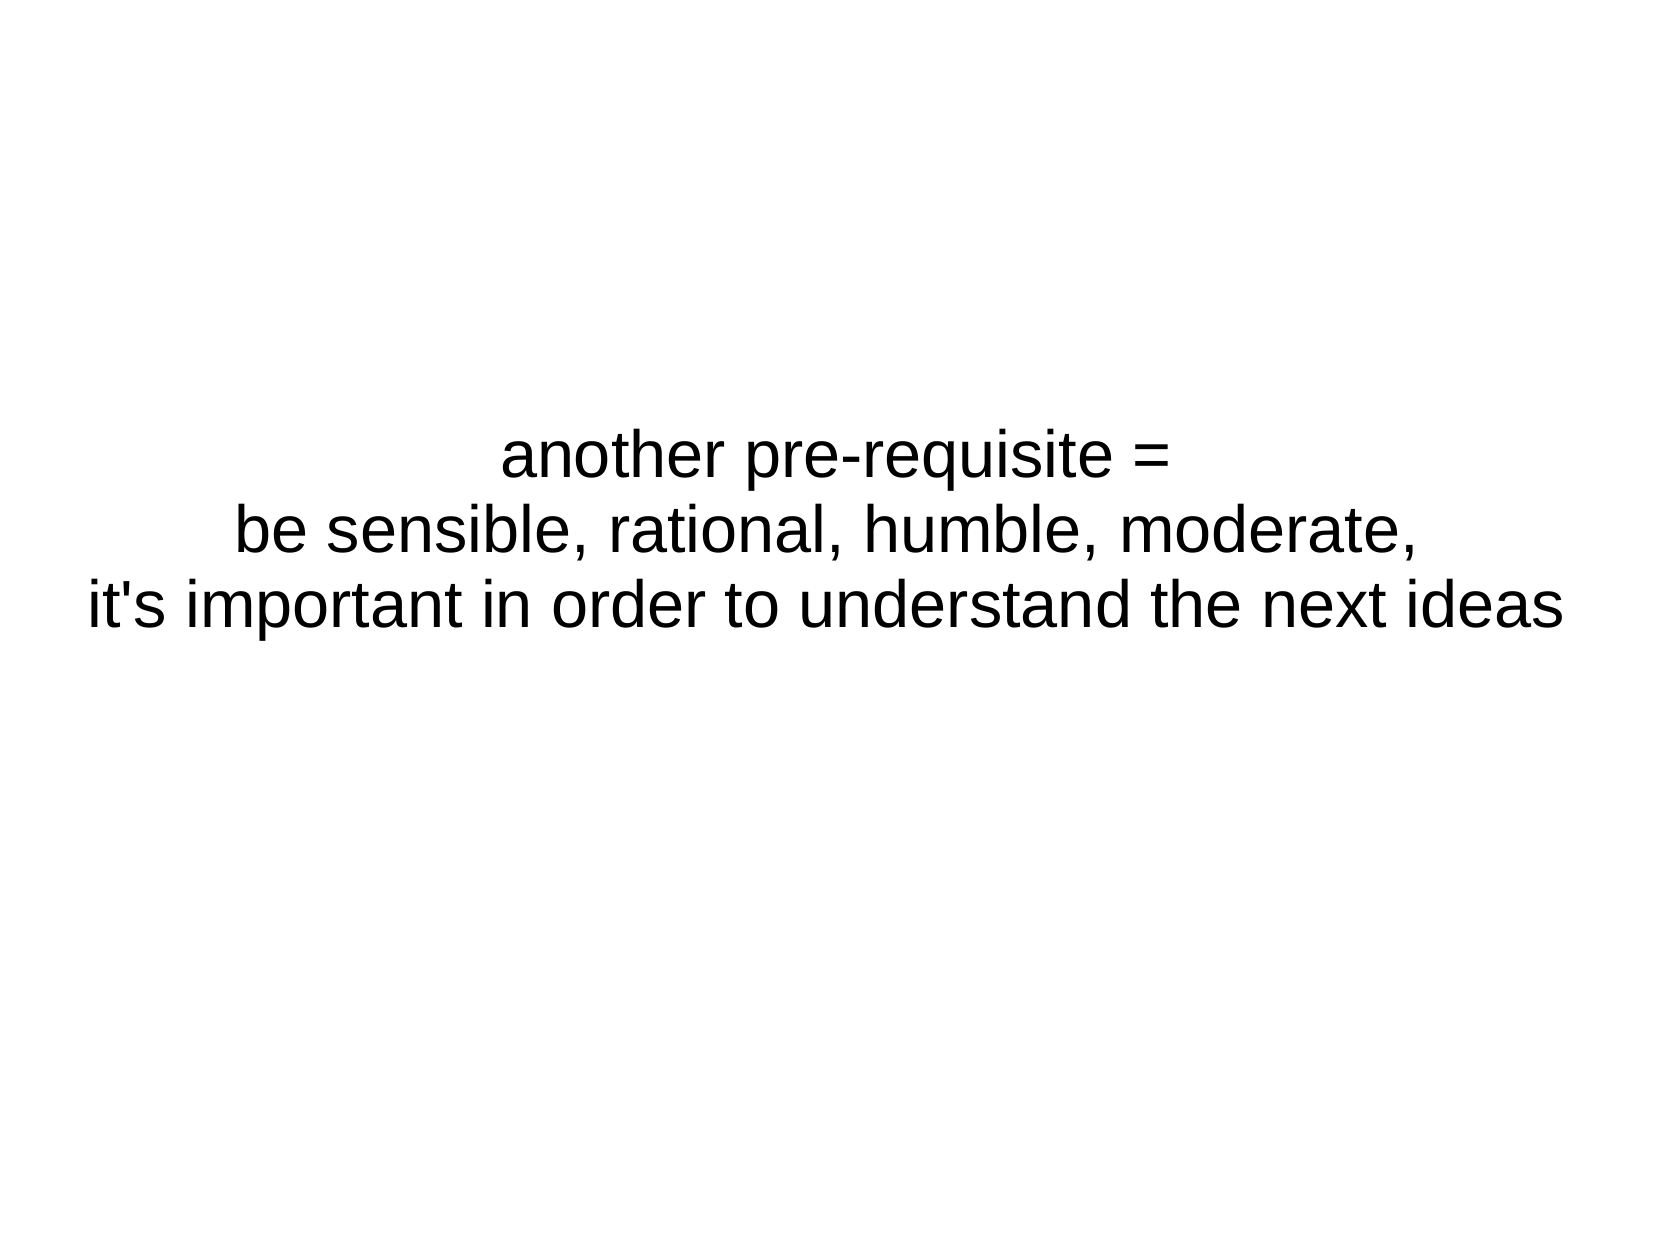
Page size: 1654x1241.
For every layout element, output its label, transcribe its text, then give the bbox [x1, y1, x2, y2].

subtitle another pre-requisite = be sensible, rational, humble, moderate, it's important in order to understand the next ideas [82, 49, 1571, 1010]
